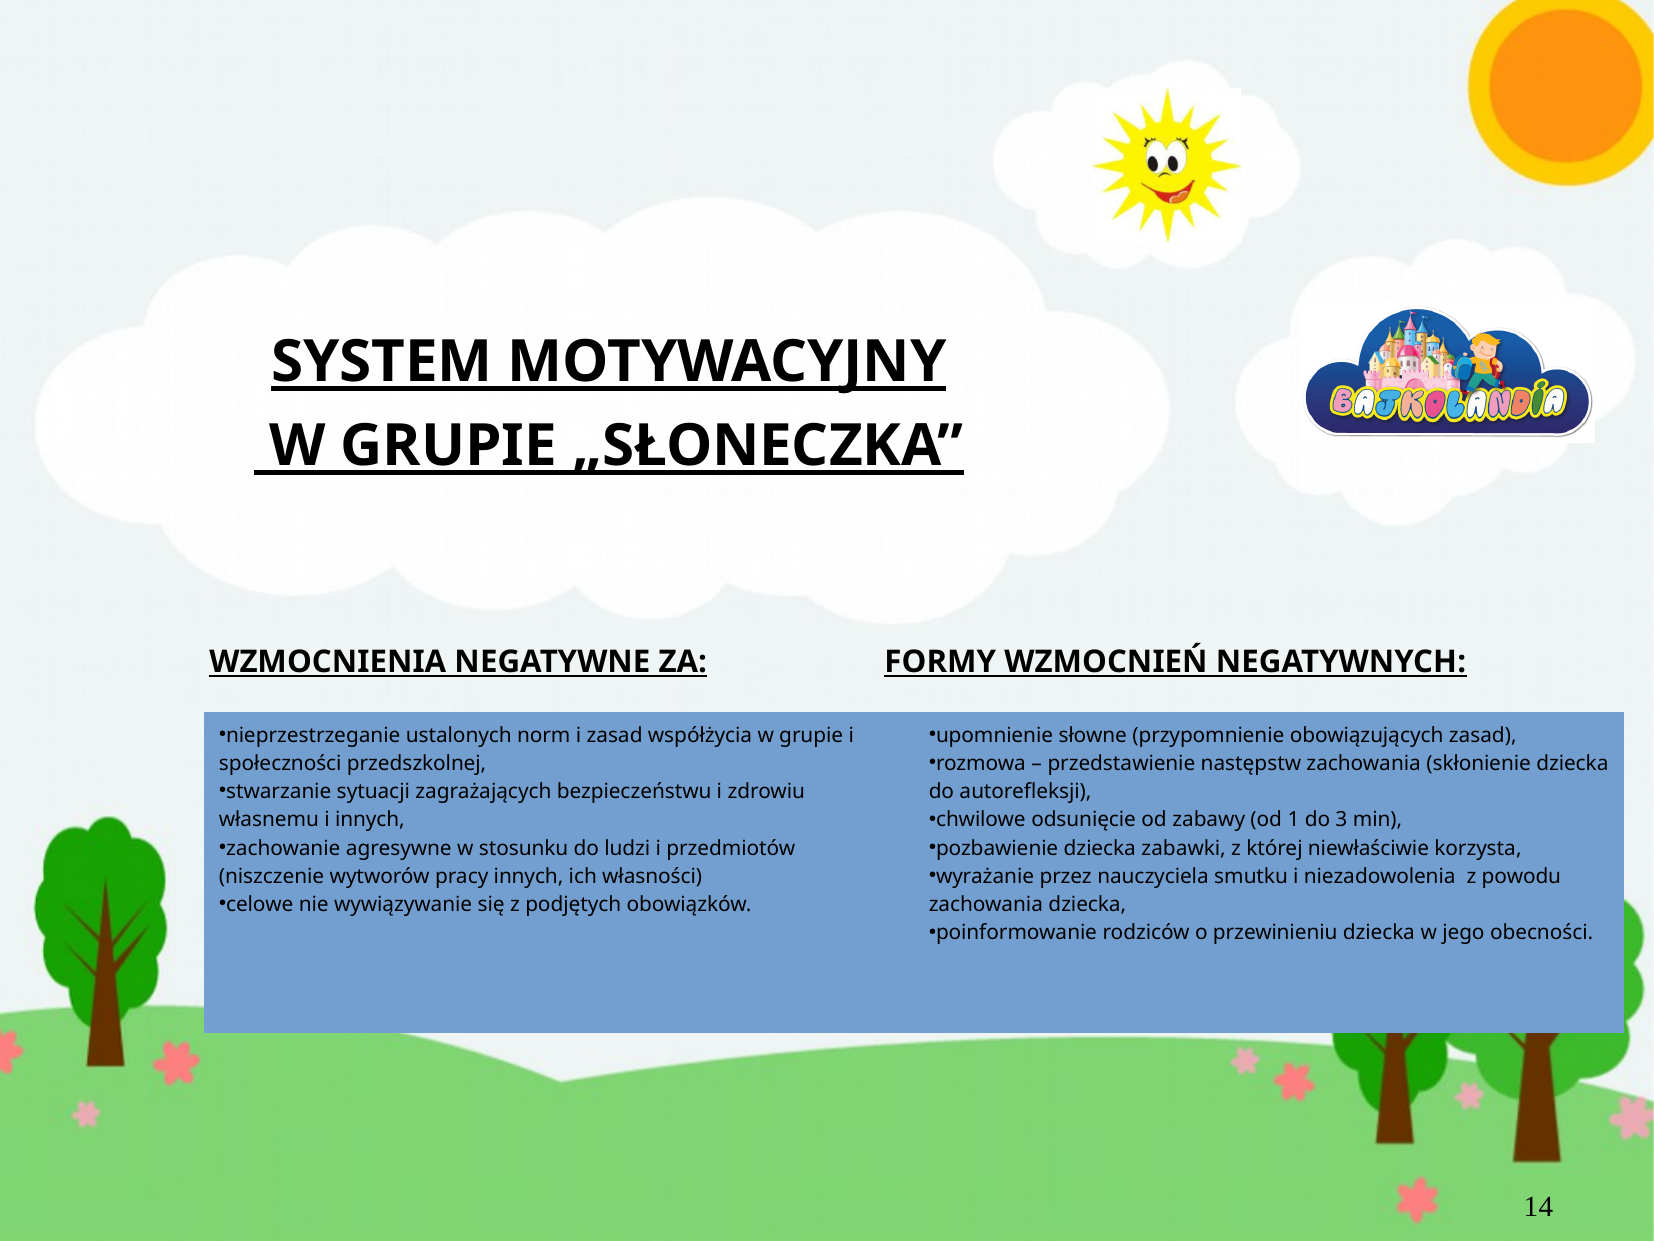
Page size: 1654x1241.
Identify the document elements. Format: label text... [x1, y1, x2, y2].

text_box SYSTEM MOTYWACYJNY W GRUPIE „SŁONECZKA” [154, 324, 1063, 545]
picture [1299, 300, 1595, 444]
text_box WZMOCNIENIA NEGATYWNE ZA: FORMY WZMOCNIEŃ NEGATYWNYCH: [209, 639, 1595, 709]
table_header nieprzestrzeganie ustalonych norm i zasad współżycia w grupie i społeczności przedszkolnej, stwarzanie sytuacji zagrażających bezpieczeństwu i zdrowiu własnemu i innych, zachowanie agresywne w stosunku do ludzi i przedmiotów (niszczenie wytworów pracy innych, ich własności) celowe nie wywiązywanie się z podjętych obowiązków. [204, 712, 914, 1033]
table_header upomnienie słowne (przypomnienie obowiązujących zasad), rozmowa – przedstawienie następstw zachowania (skłonienie dziecka do autorefleksji), chwilowe odsunięcie od zabawy (od 1 do 3 min), pozbawienie dziecka zabawki, z której niewłaściwie korzysta, wyrażanie przez nauczyciela smutku i niezadowolenia z powodu zachowania dziecka, poinformowanie rodziców o przewinieniu dziecka w jego obecności. [914, 712, 1624, 1033]
picture [1092, 88, 1241, 243]
text_box [1523, 1187, 1630, 1235]
